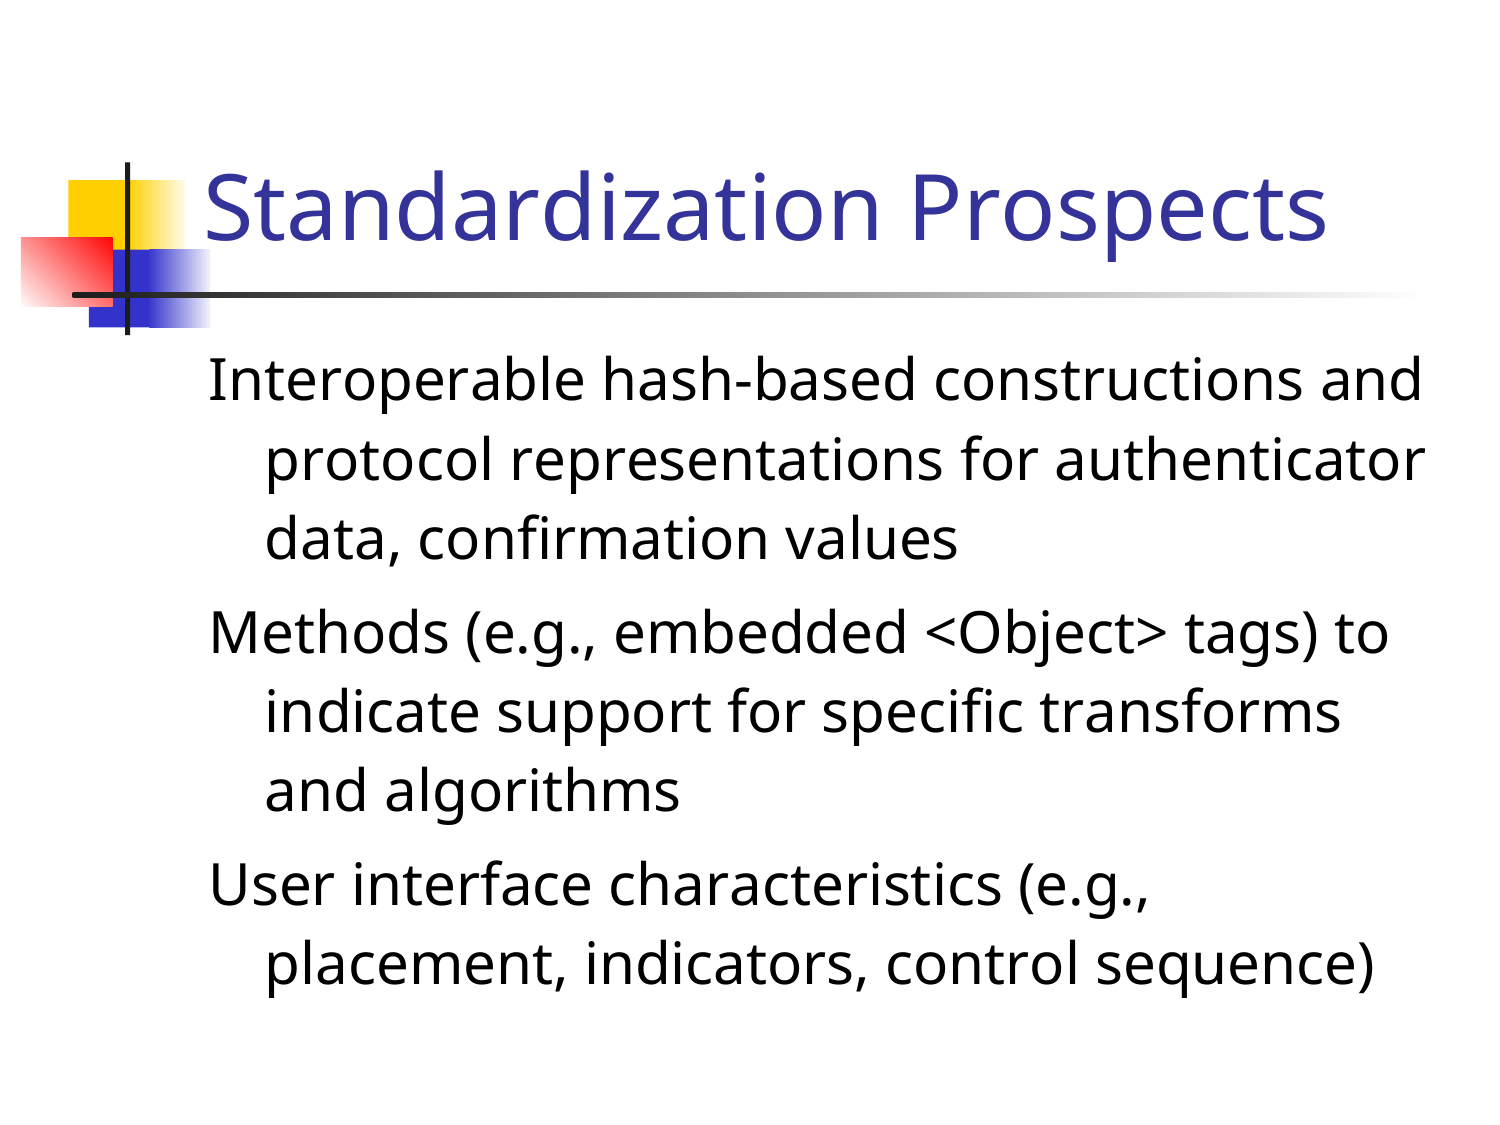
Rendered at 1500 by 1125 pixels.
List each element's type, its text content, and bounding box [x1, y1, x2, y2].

list Interoperable hash-based constructions and protocol representations for authenticator data, confirmation values Methods (e.g., embedded <Object> tags) to indicate support for specific transforms and algorithms User interface characteristics (e.g., placement, indicators, control sequence) [193, 331, 1469, 1007]
title Standardization Prospects [188, 35, 1468, 276]
